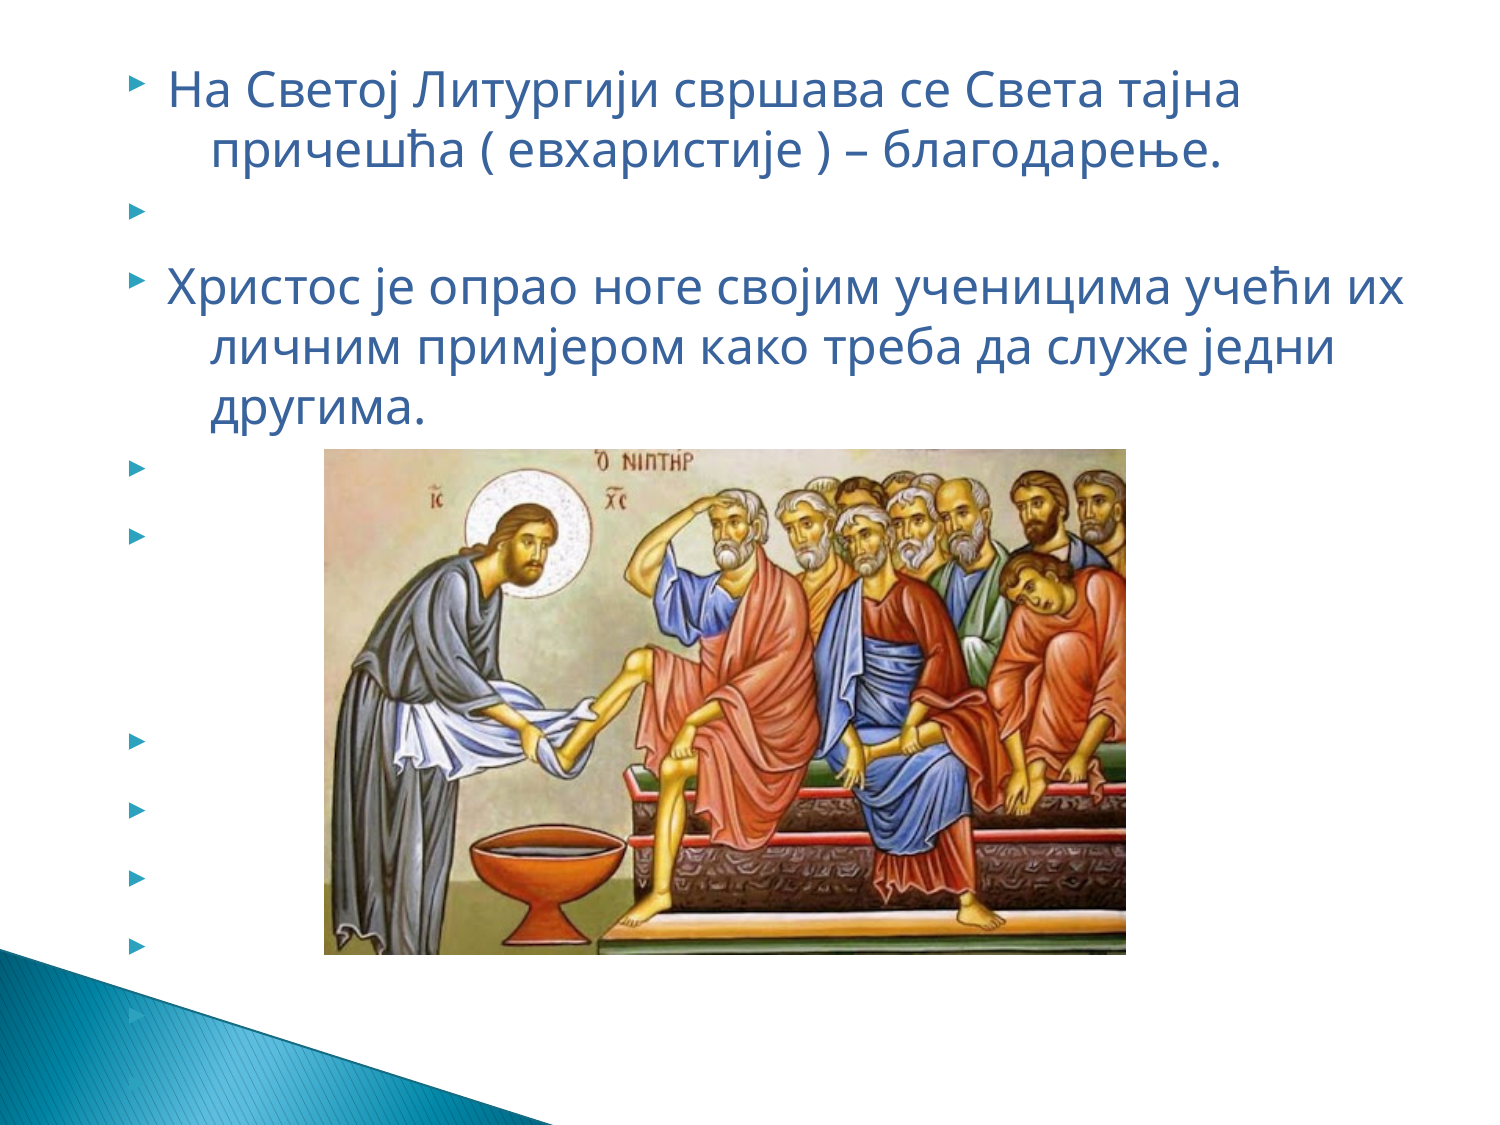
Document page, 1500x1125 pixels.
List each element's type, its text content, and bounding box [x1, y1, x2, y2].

picture [324, 450, 1126, 955]
list На Светој Литургији свршава се Света тајна причешћа ( евхаристије ) – благодарење. Христос је опрао ноге својим ученицима учећи их личним примјером како треба да служе једни другима. [75, 50, 1426, 986]
